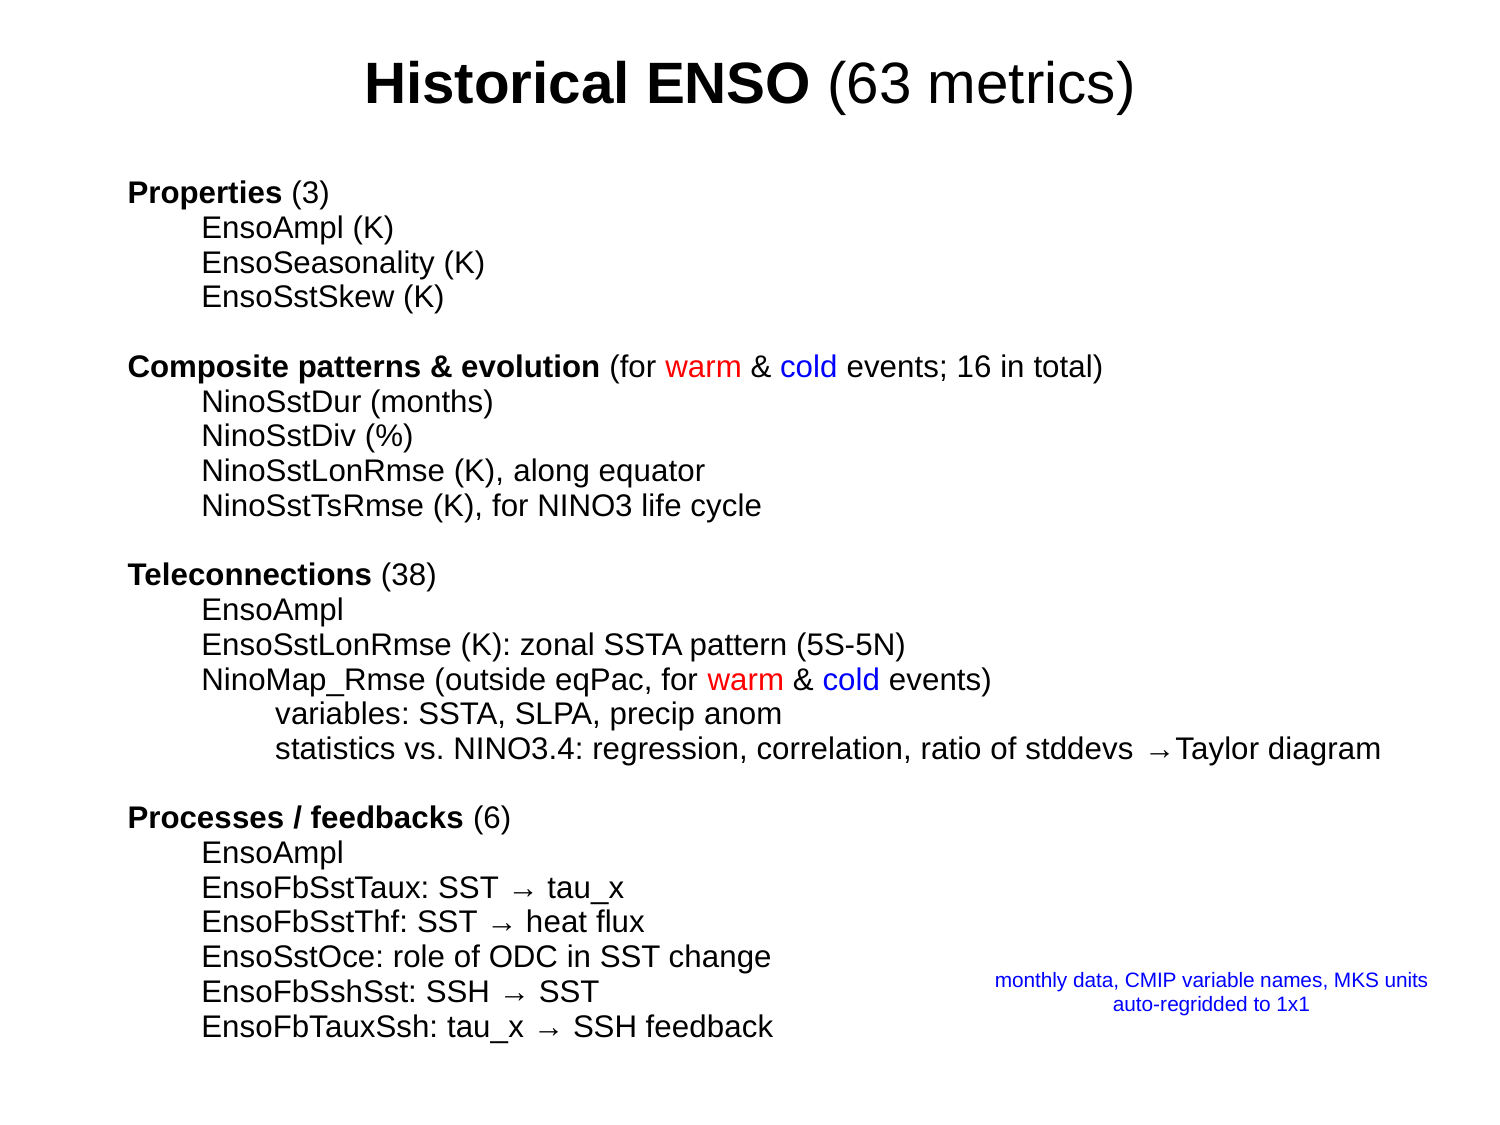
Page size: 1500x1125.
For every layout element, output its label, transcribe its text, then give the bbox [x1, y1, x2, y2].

text_box Properties (3) EnsoAmpl (K) EnsoSeasonality (K) EnsoSstSkew (K) Composite patterns & evolution (for warm & cold events; 16 in total) NinoSstDur (months) NinoSstDiv (%) NinoSstLonRmse (K), along equator NinoSstTsRmse (K), for NINO3 life cycle Teleconnections (38) EnsoAmpl EnsoSstLonRmse (K): zonal SSTA pattern (5S-5N) NinoMap_Rmse (outside eqPac, for warm & cold events) variables: SSTA, SLPA, precip anom statistics vs. NINO3.4: regression, correlation, ratio of stddevs →Taylor diagram Processes / feedbacks (6) EnsoAmpl EnsoFbSstTaux: SST → tau_x EnsoFbSstThf: SST → heat flux EnsoSstOce: role of ODC in SST change EnsoFbSshSst: SSH → SST EnsoFbTauxSsh: tau_x → SSH feedback [112, 168, 1459, 1052]
title Historical ENSO (63 metrics) [25, 37, 1476, 123]
text_box monthly data, CMIP variable names, MKS units auto-regridded to 1x1 [979, 961, 1444, 1070]
